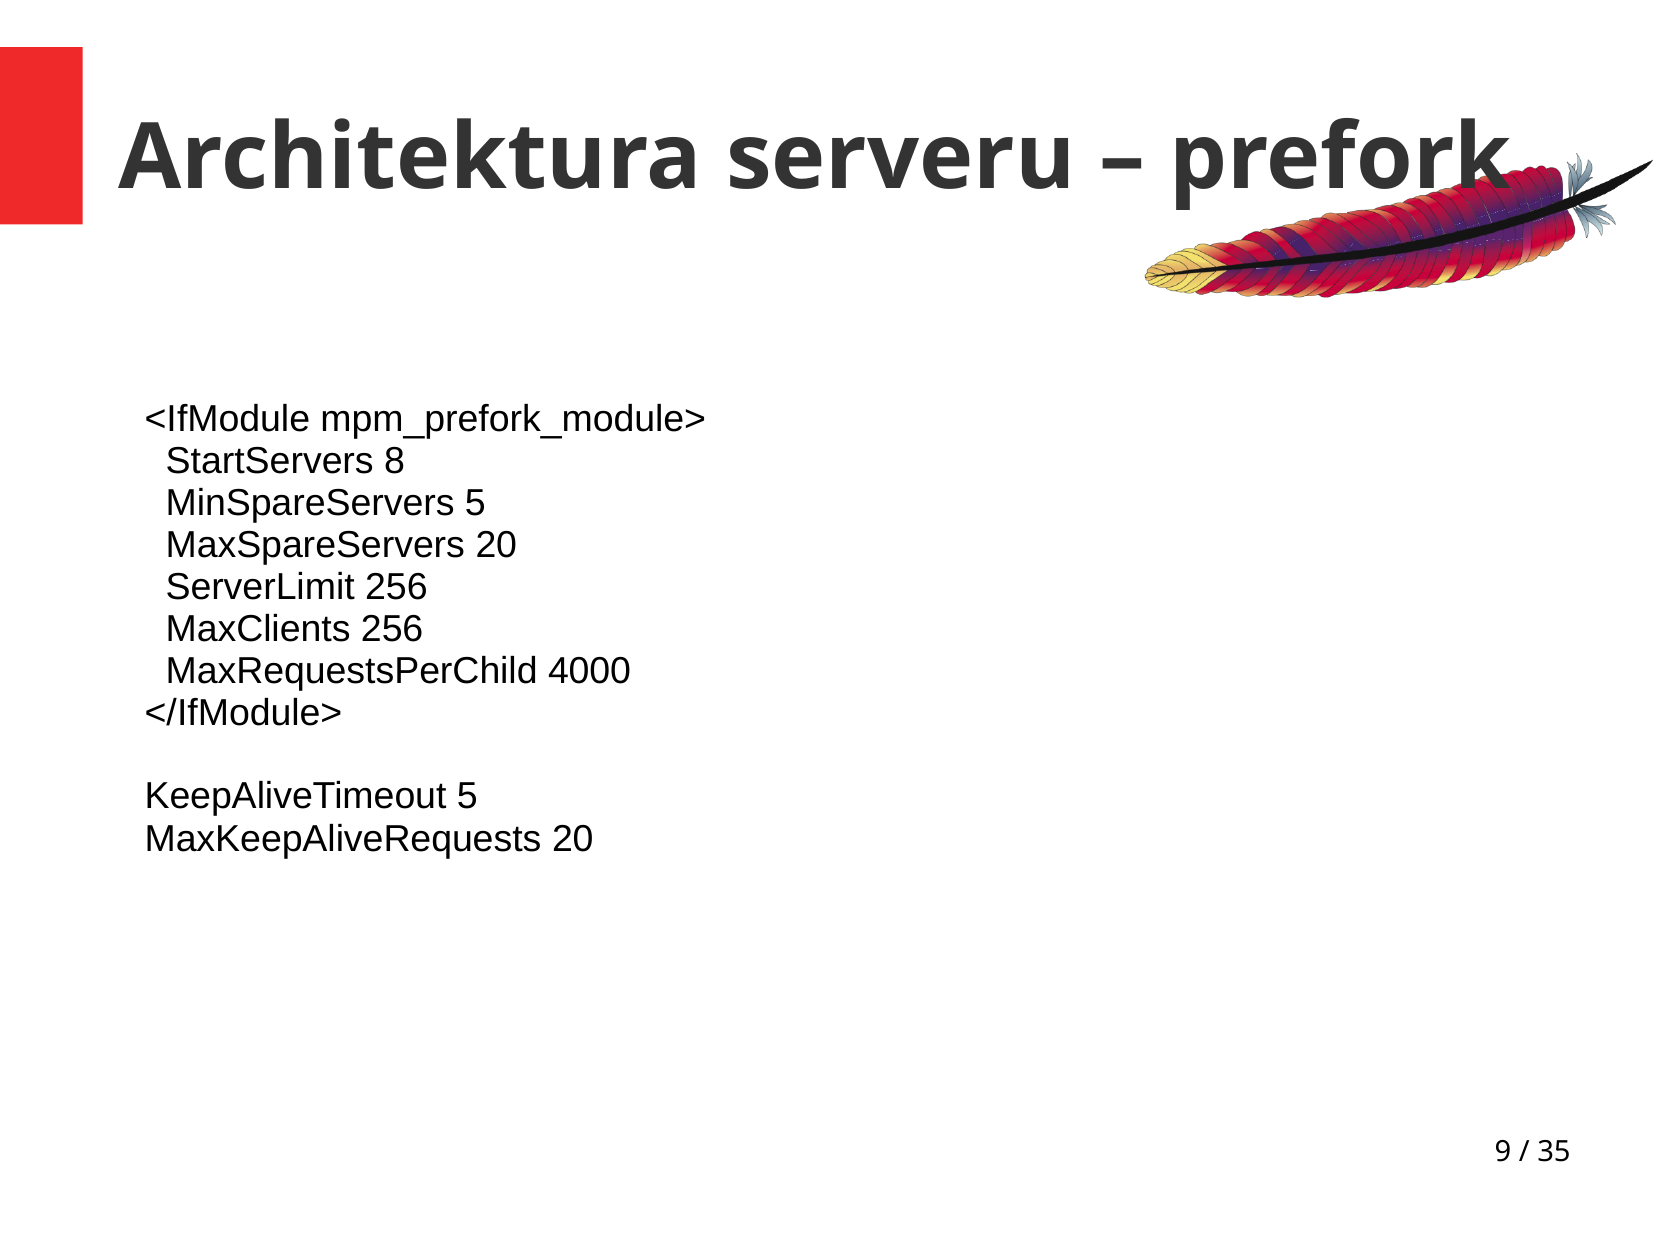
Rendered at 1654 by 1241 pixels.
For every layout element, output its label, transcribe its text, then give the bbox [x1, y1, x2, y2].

text_box <IfModule mpm_prefork_module> StartServers 8 MinSpareServers 5 MaxSpareServers 20 ServerLimit 256 MaxClients 256 MaxRequestsPerChild 4000 </IfModule> KeepAliveTimeout 5 MaxKeepAliveRequests 20 [129, 389, 1477, 867]
title Architektura serveru – prefork [118, 49, 1571, 257]
picture [1144, 153, 1654, 298]
